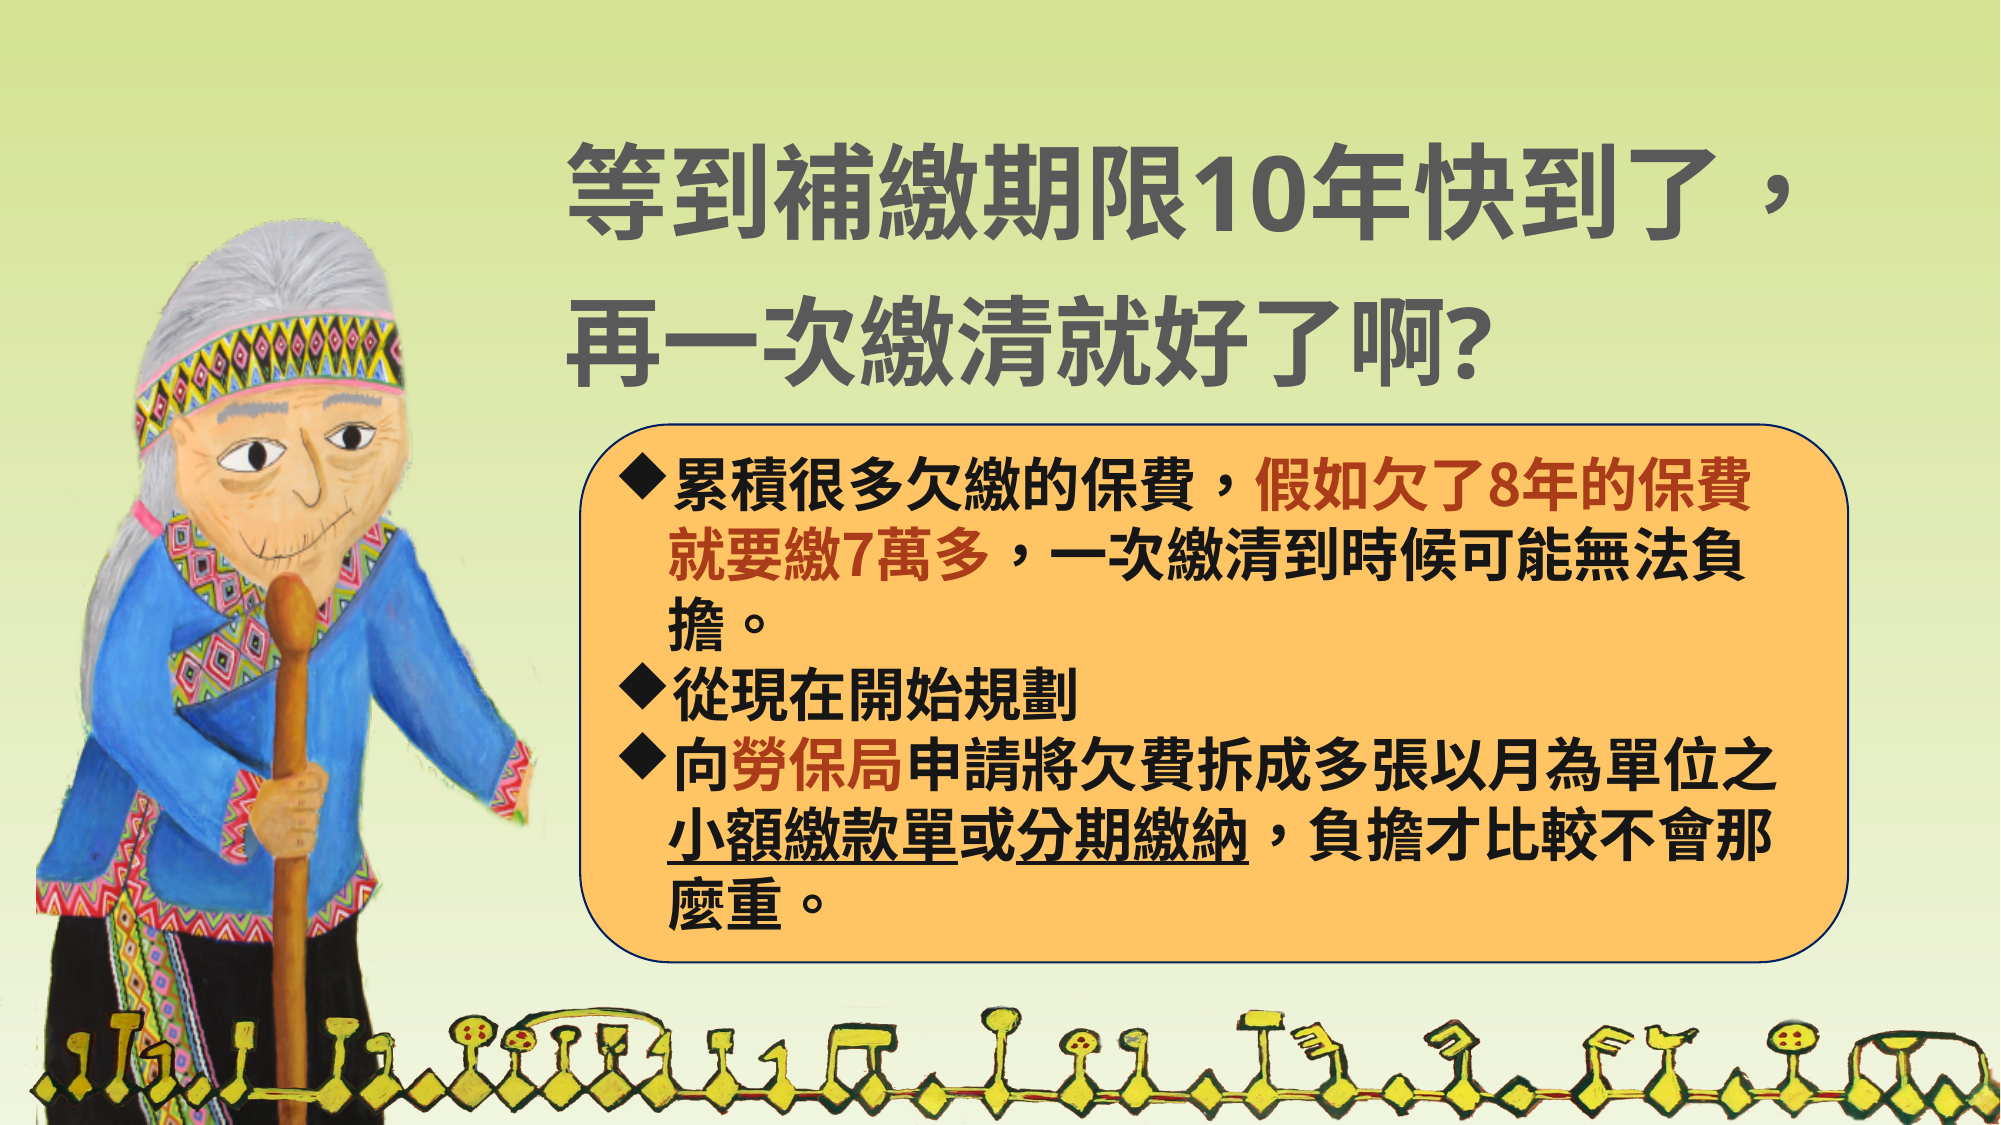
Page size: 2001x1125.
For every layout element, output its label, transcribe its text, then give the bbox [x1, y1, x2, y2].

text_box 累積很多欠繳的保費，假如欠了8年的保費 就要繳7萬多，一次繳清到時候可能無法負 擔。 從現在開始規劃 向勞保局申請將欠費拆成多張以月為單位之 小額繳款單或分期繳納，負擔才比較不會那 麼重。 [580, 424, 1849, 963]
title 等到補繳期限10年快到了，再一次繳清就好了啊? [556, 102, 1755, 414]
picture [0, 186, 2001, 1125]
